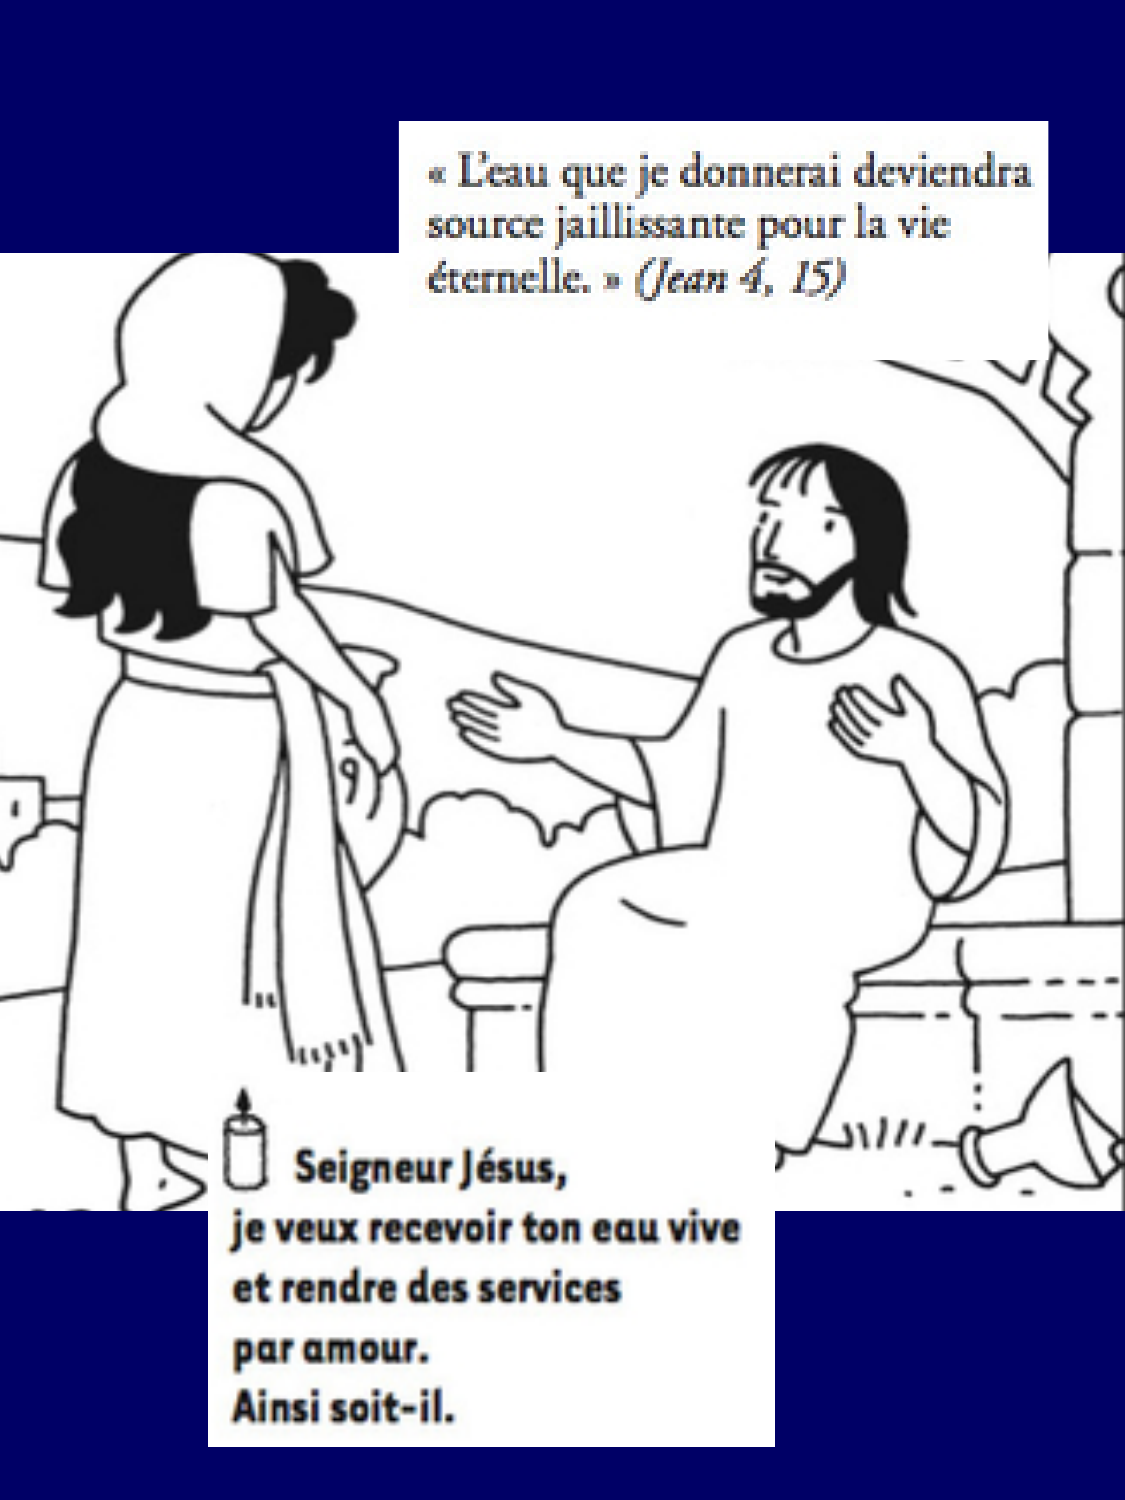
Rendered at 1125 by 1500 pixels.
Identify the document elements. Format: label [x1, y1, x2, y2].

picture [0, 121, 1125, 1447]
